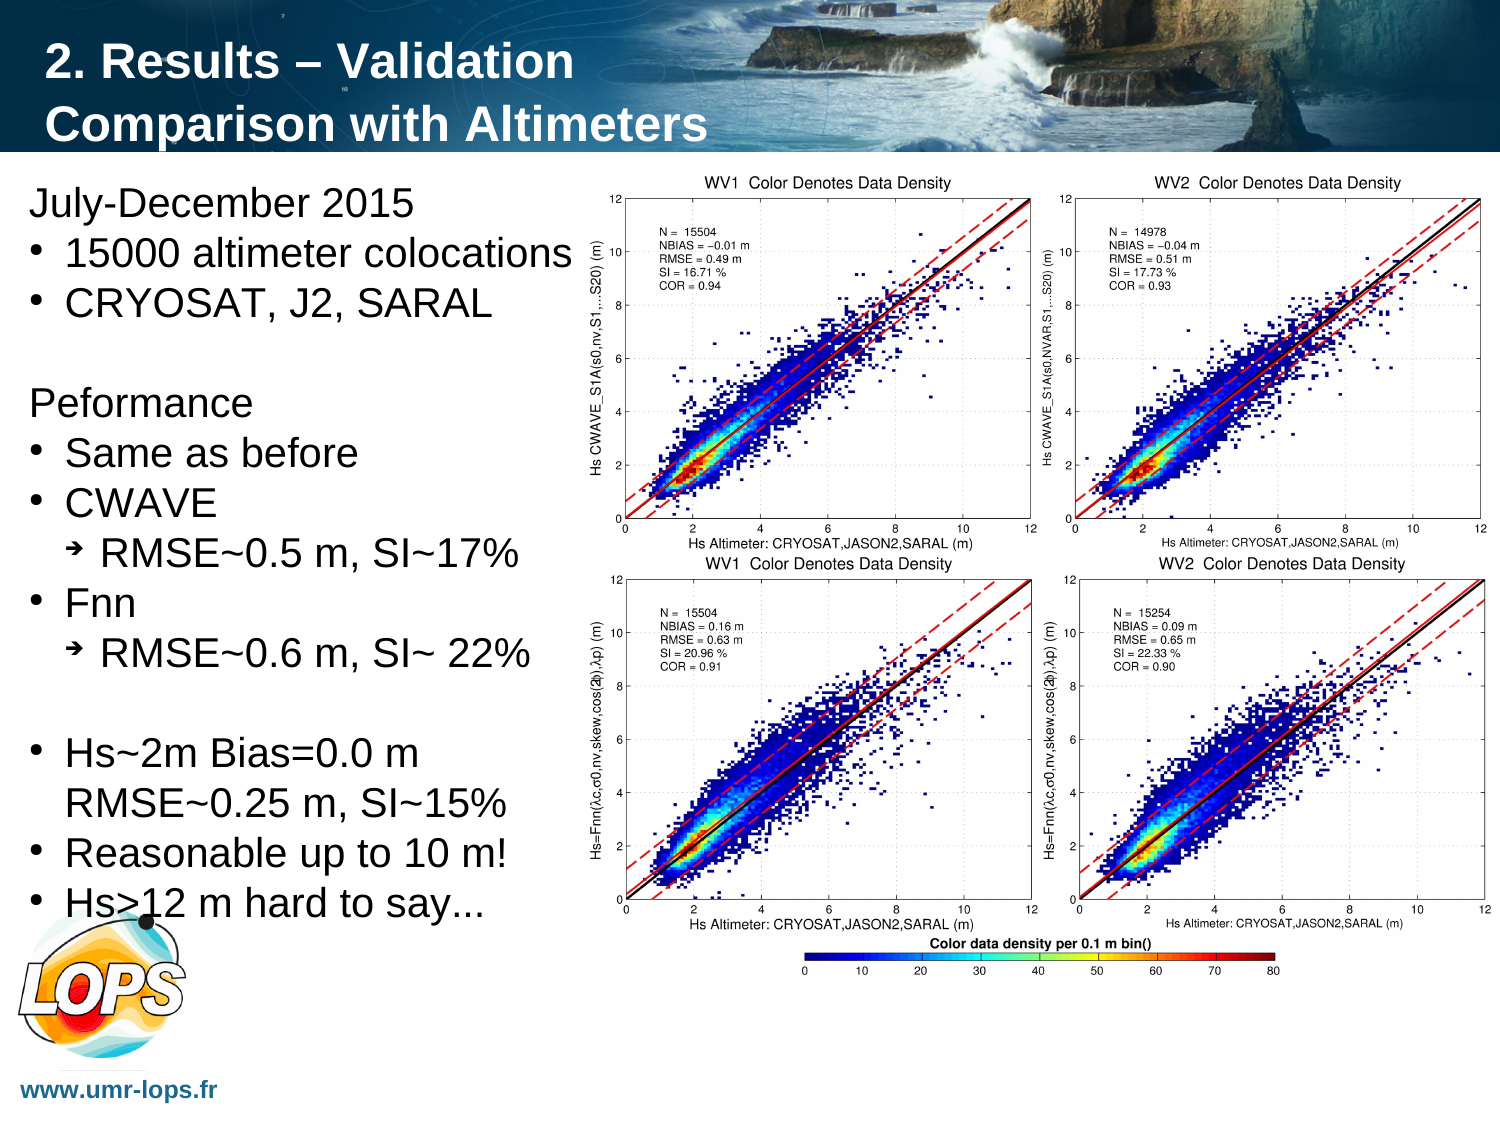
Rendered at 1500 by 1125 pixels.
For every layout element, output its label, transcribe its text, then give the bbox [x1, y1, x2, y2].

picture [12, 897, 195, 1071]
picture [590, 176, 1491, 975]
picture [0, 0, 1500, 152]
text_box 2. Results – Validation Comparison with Altimeters [29, 17, 812, 166]
text_box July-December 2015 15000 altimeter colocations CRYOSAT, J2, SARAL Peformance Same as before CWAVE RMSE~0.5 m, SI~17% Fnn RMSE~0.6 m, SI~ 22% Hs~2m Bias=0.0 m RMSE~0.25 m, SI~15% Reasonable up to 10 m! Hs>12 m hard to say... [14, 168, 603, 934]
